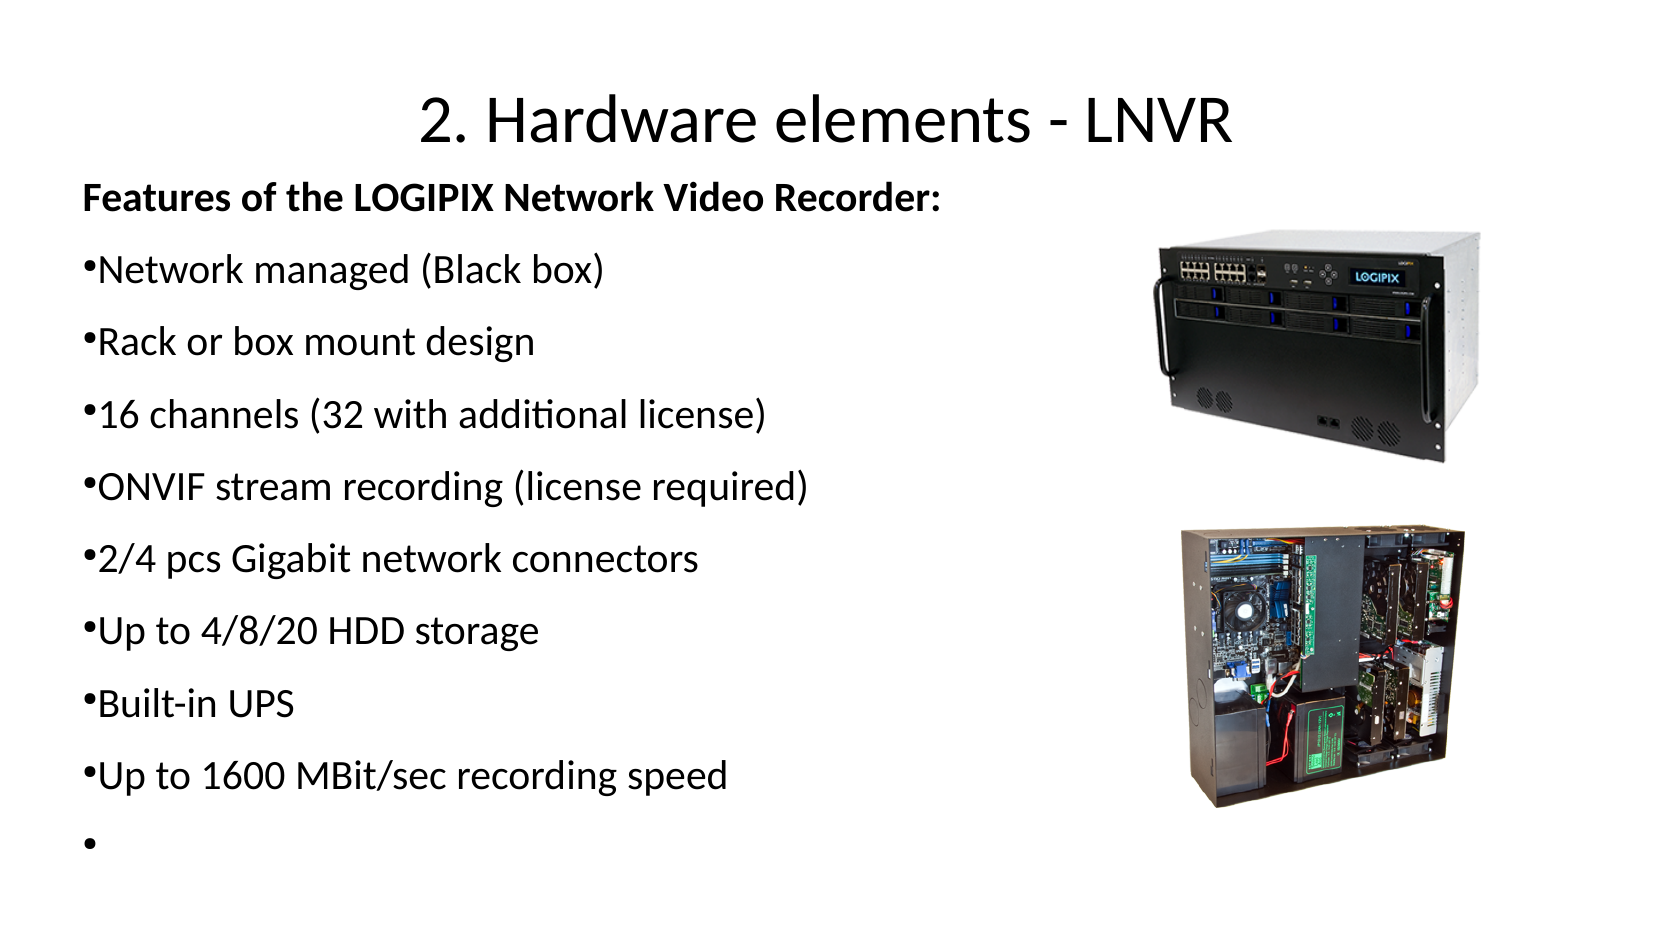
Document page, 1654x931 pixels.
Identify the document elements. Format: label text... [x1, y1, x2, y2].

picture [1145, 217, 1489, 477]
title 2. Hardware elements - LNVR [82, 73, 1571, 157]
picture [1181, 524, 1465, 808]
subtitle Features of the LOGIPIX Network Video Recorder: Network managed (Black box) Rack or box mount design 16 channels (32 with additional license) ONVIF stream recording (license required) 2/4 pcs Gigabit network connectors Up to 4/8/20 HDD storage Built-in UPS Up to 1600 MBit/sec recording speed [82, 169, 1571, 891]
